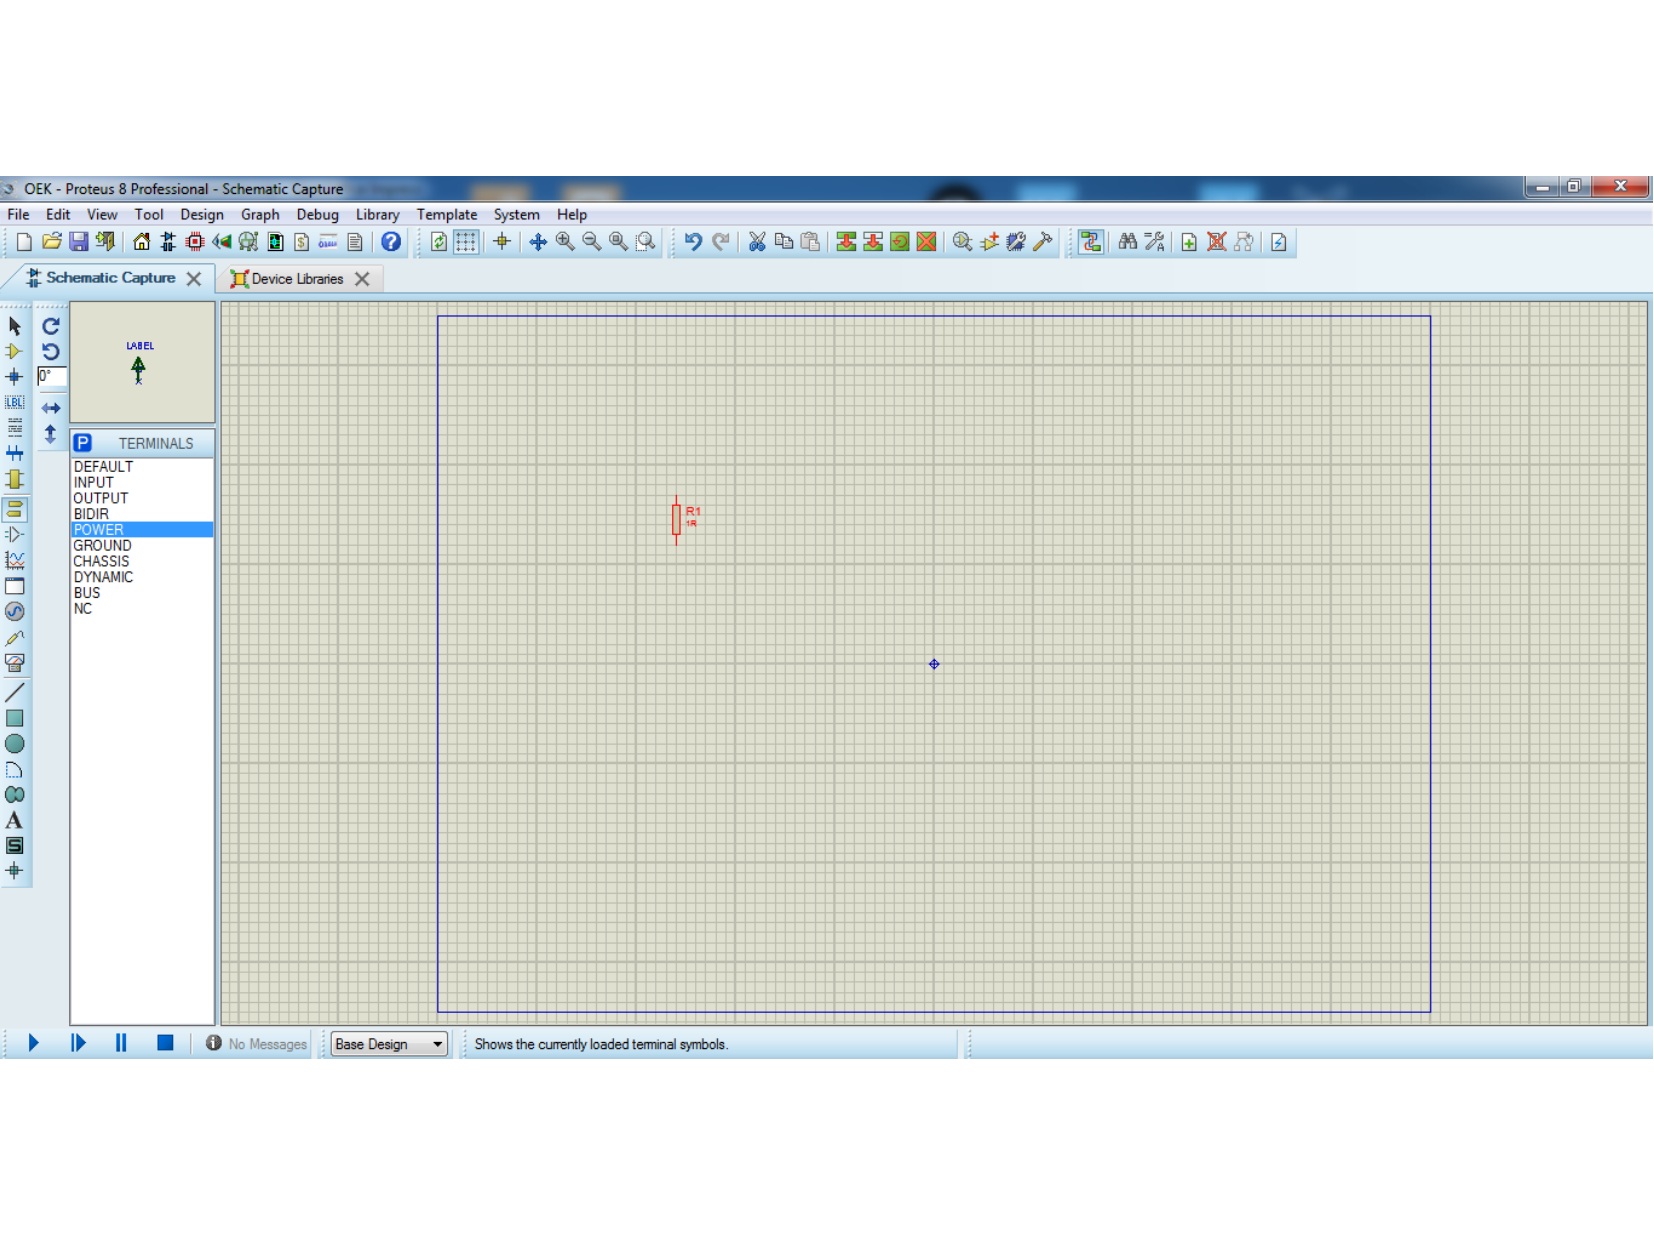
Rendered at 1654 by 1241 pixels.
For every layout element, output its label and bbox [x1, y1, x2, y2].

picture [0, 176, 1653, 1059]
